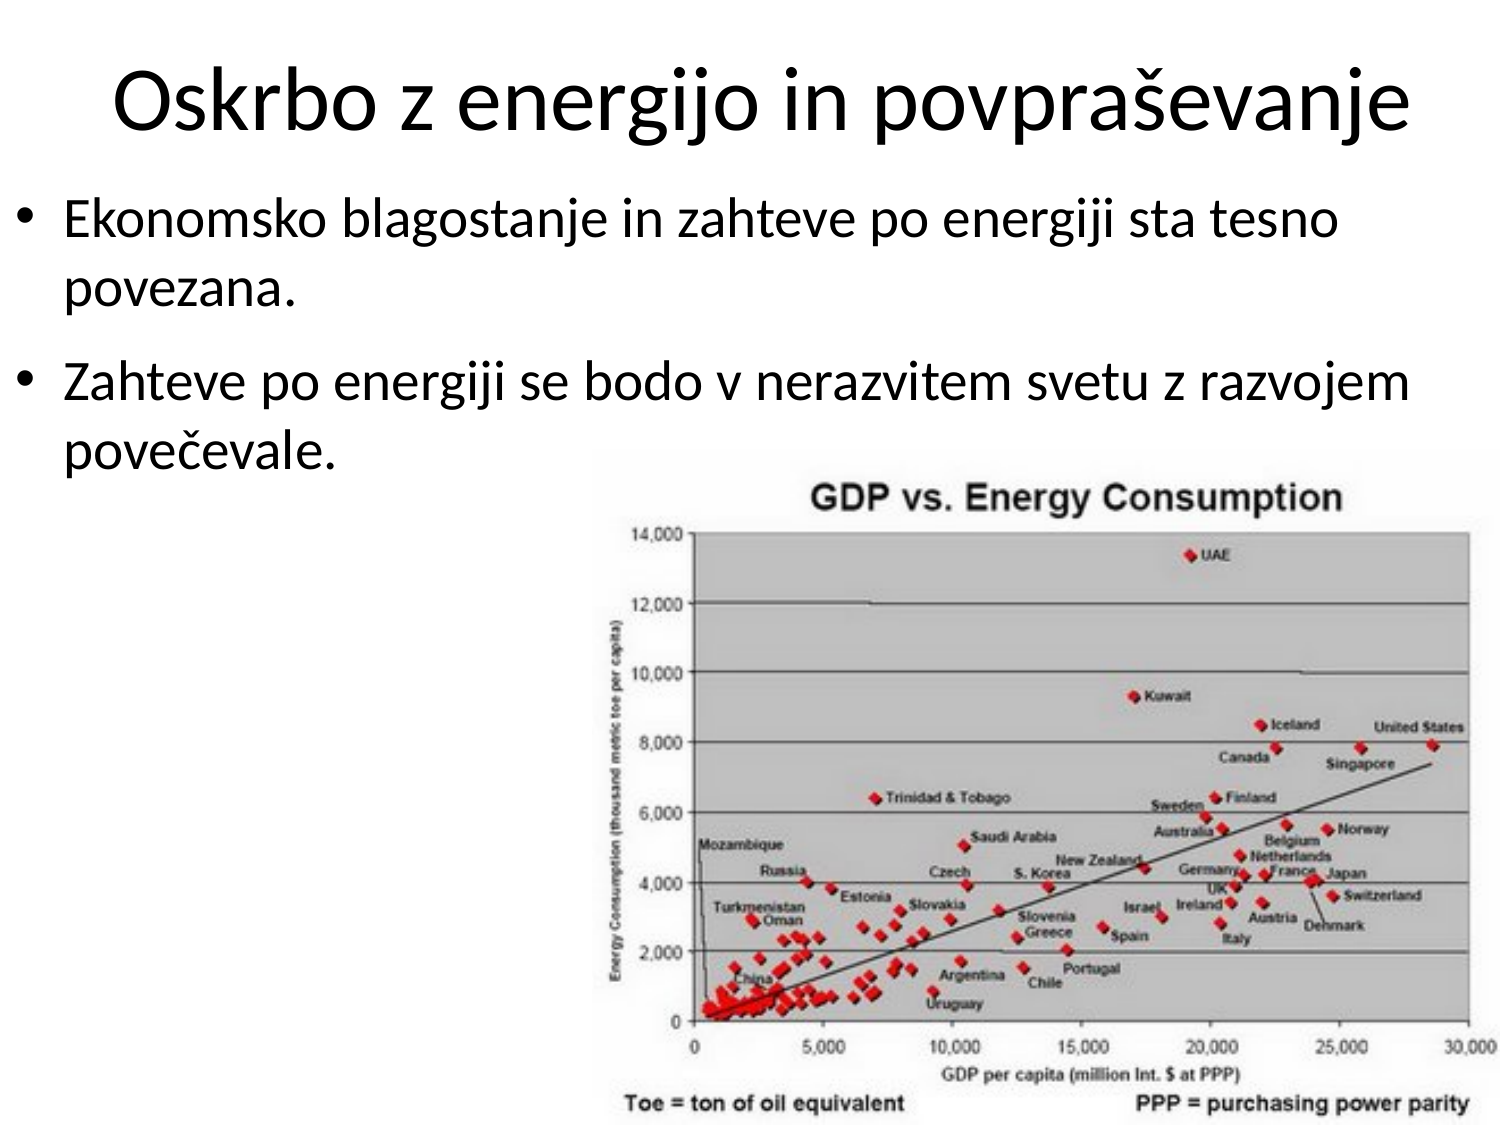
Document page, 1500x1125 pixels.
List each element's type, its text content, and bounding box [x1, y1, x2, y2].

title Oskrbo z energijo in povpraševanje [88, 0, 1439, 172]
list Ekonomsko blagostanje in zahteve po energiji sta tesno povezana. Zahteve po energiji se bodo v nerazvitem svetu z razvojem povečevale. [0, 172, 1500, 492]
picture [592, 492, 1500, 1125]
